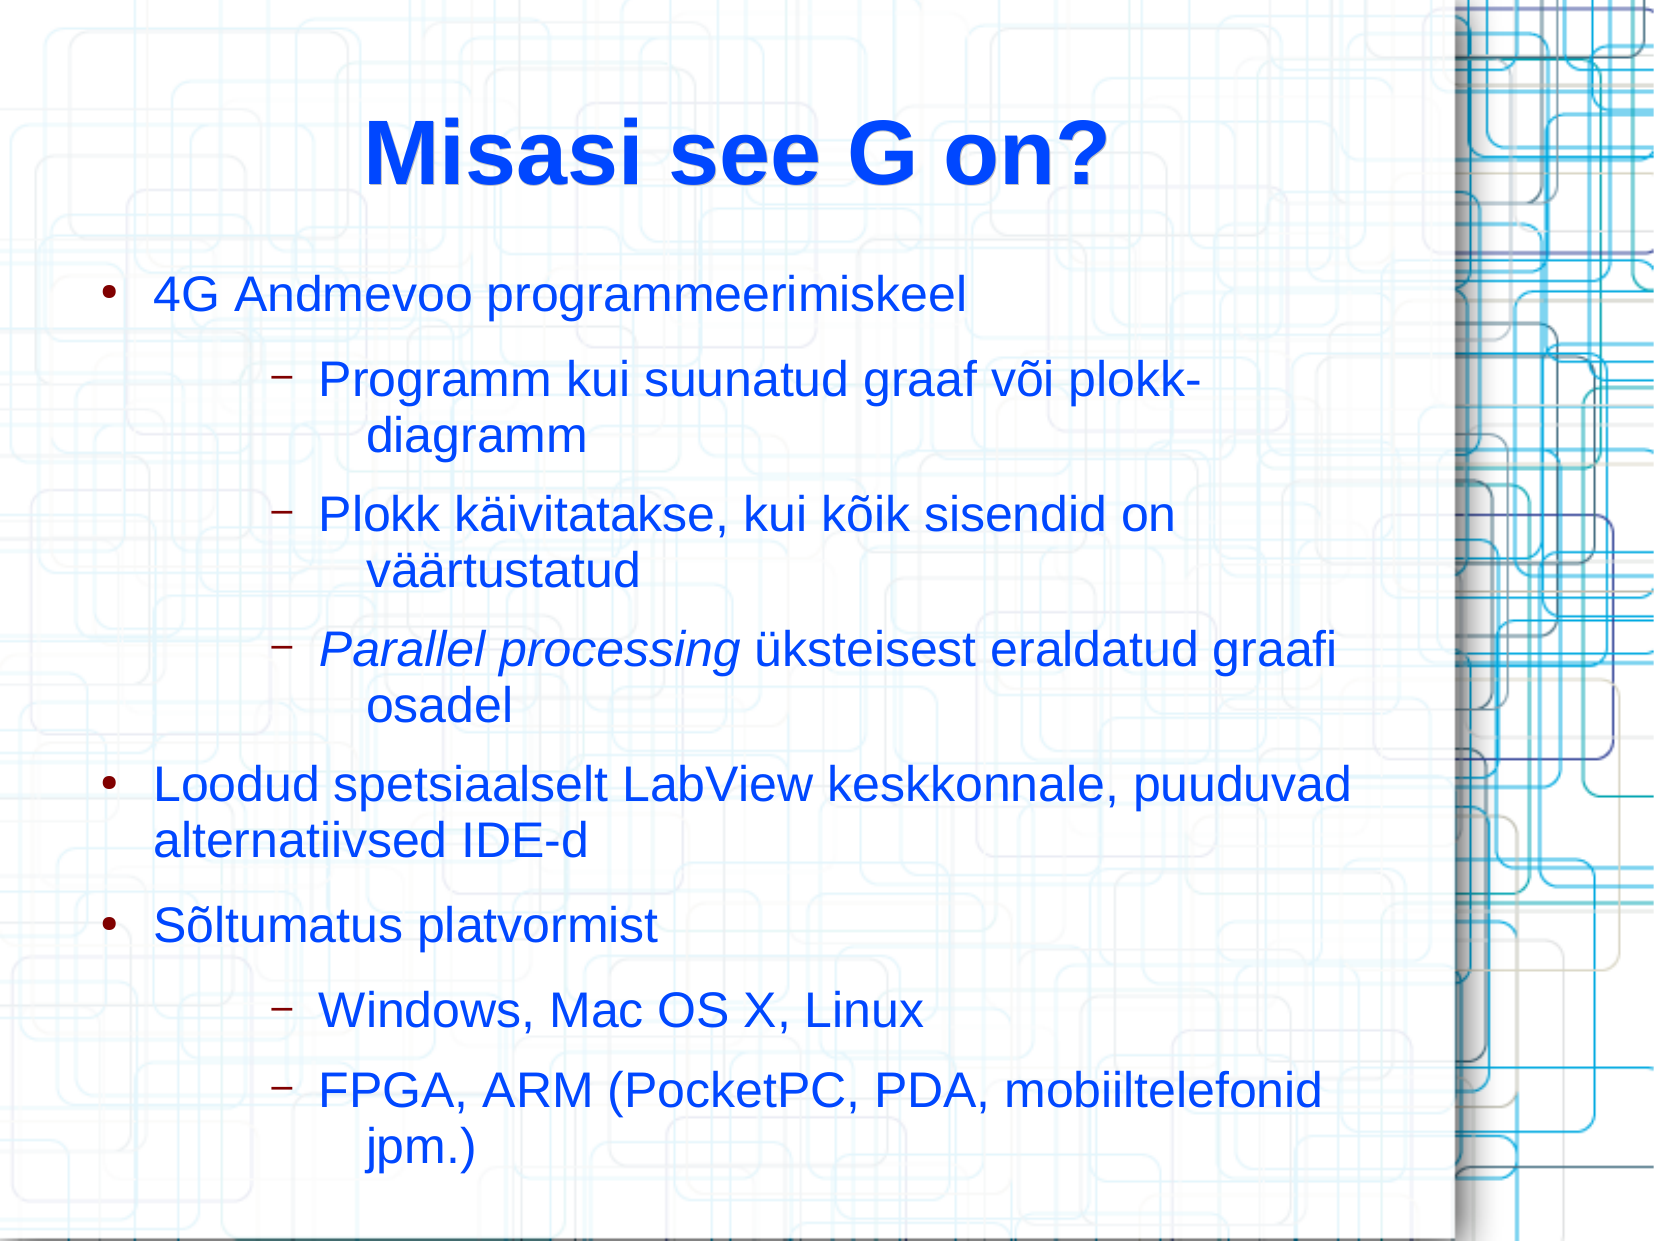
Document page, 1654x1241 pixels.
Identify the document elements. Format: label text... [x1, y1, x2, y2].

picture [0, 0, 1654, 1241]
list 4G Andmevoo programmeerimiskeel Programm kui suunatud graaf või plokk-diagramm Plokk käivitatakse, kui kõik sisendid on väärtustatud Parallel processing üksteisest eraldatud graafi osadel Loodud spetsiaalselt LabView keskkonnale, puuduvad alternatiivsed IDE-d Sõltumatus platvormist Windows, Mac OS X, Linux FPGA, ARM (PocketPC, PDA, mobiiltelefonid jpm.) [82, 265, 1418, 1174]
title Misasi see G on? [59, 56, 1418, 250]
